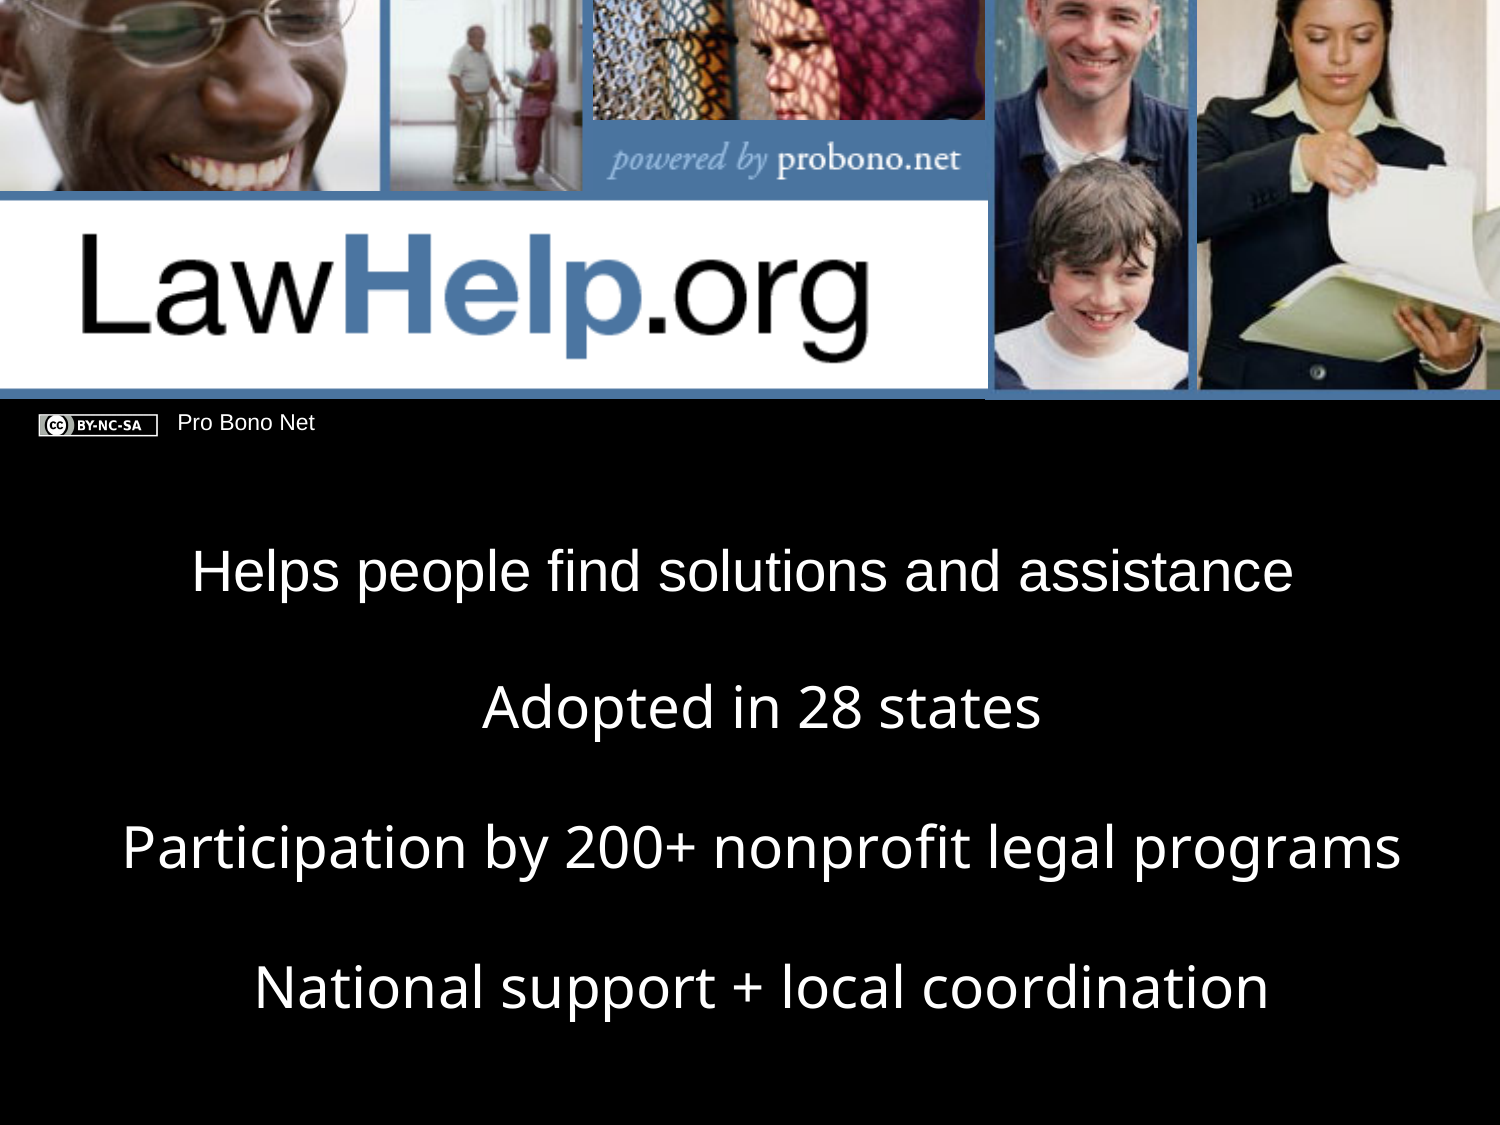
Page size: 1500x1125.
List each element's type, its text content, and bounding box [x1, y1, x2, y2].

text_box Pro Bono Net [162, 399, 332, 443]
text_box Adopted in 28 states Participation by 200+ nonprofit legal programs National support + local coordination [37, 662, 1488, 1028]
text_box Helps people find solutions and assistance [0, 525, 1500, 611]
picture [0, 0, 1500, 400]
picture [37, 412, 159, 438]
